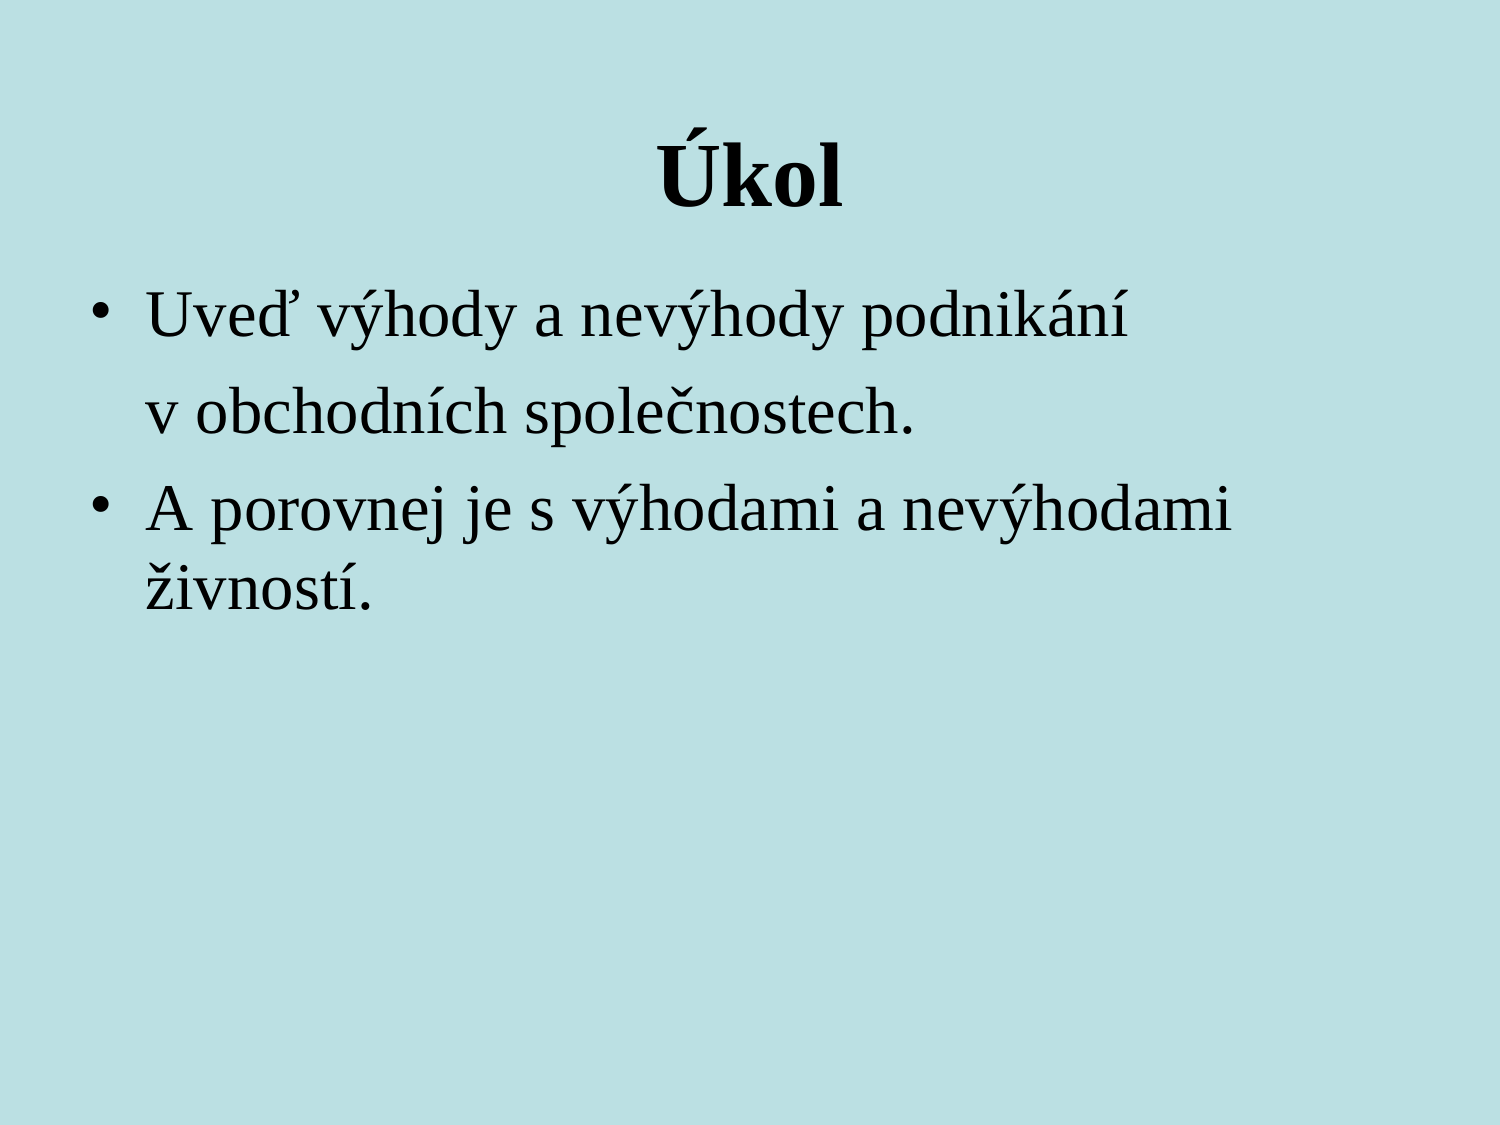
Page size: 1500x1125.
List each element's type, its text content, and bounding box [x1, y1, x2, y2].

title Úkol [75, 44, 1426, 233]
list Uveď výhody a nevýhody podnikání v obchodních společnostech. A porovnej je s výhodami a nevýhodami živností. [75, 262, 1426, 1006]
